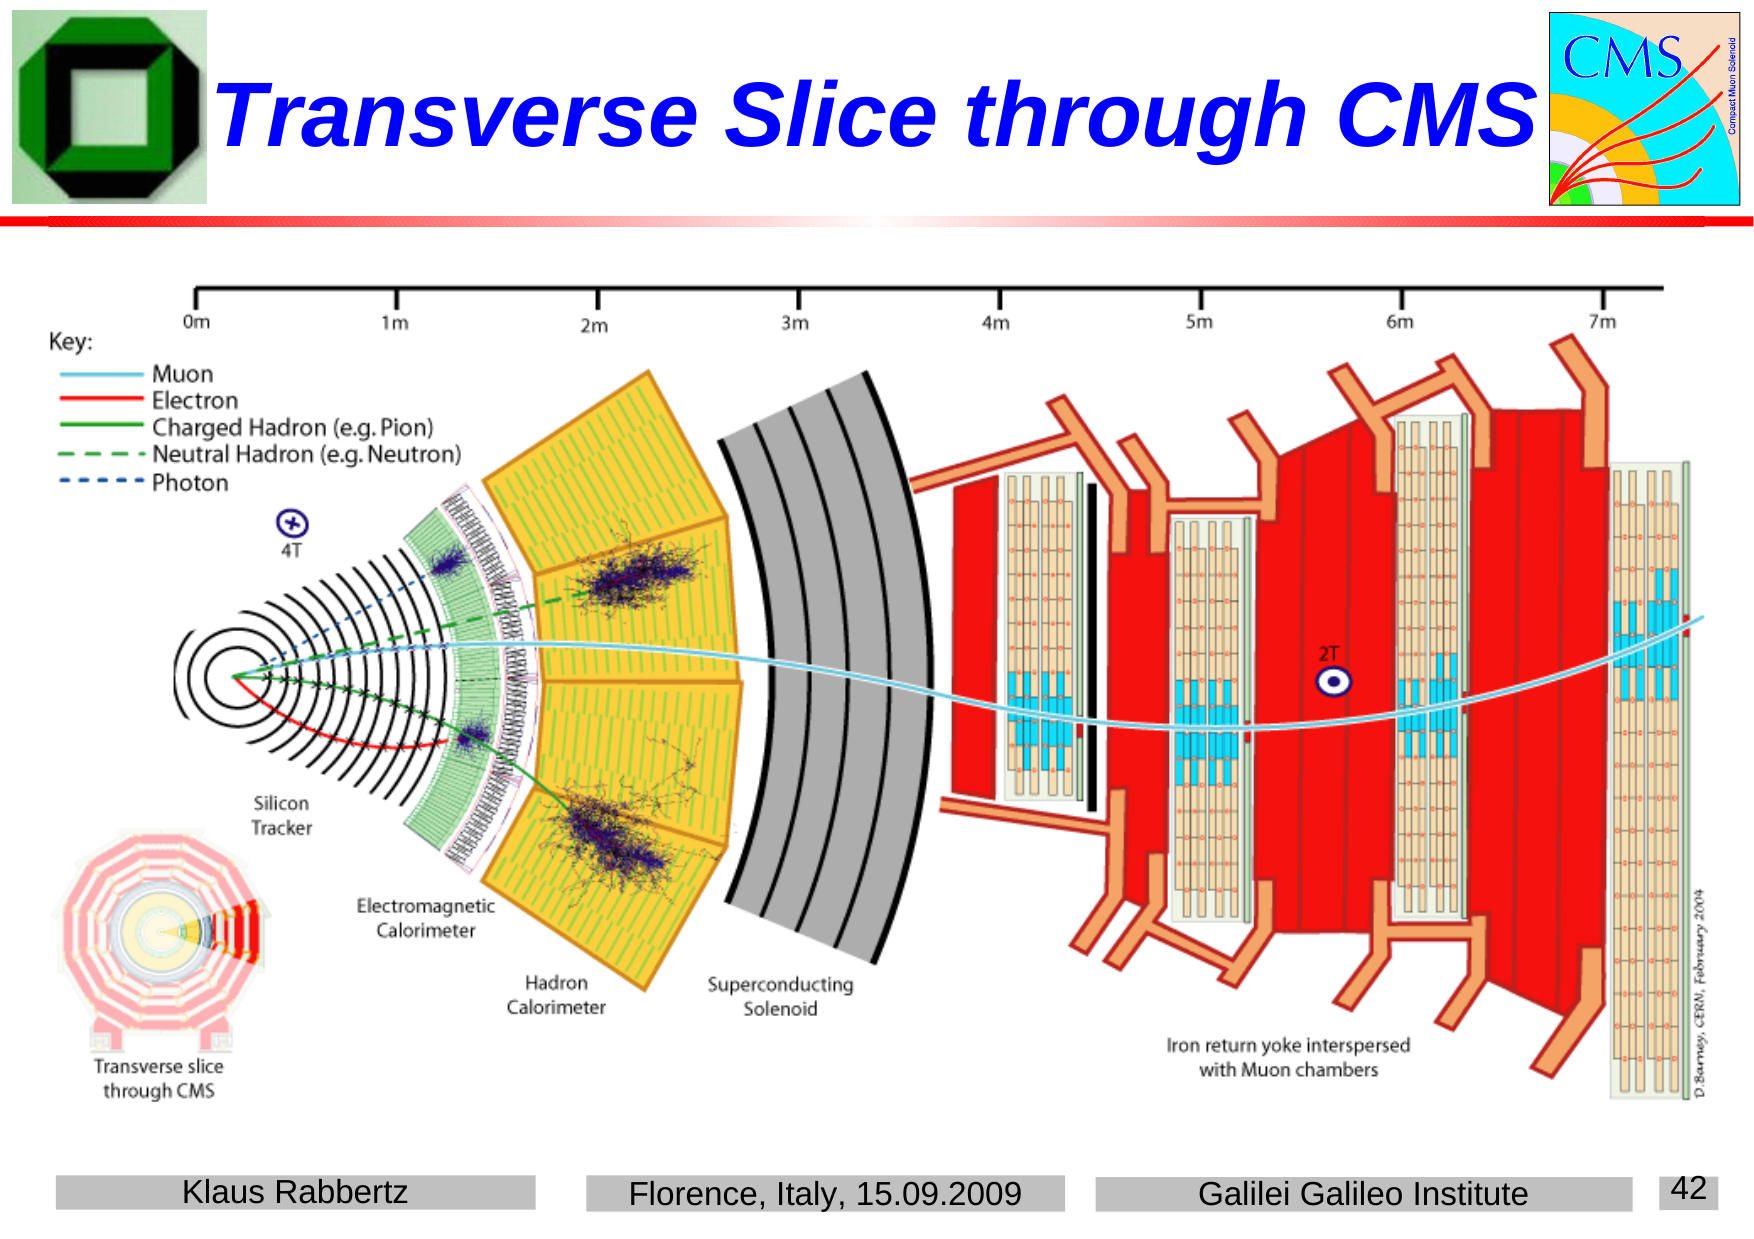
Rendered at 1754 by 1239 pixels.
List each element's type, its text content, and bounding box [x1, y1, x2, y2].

picture [12, 10, 207, 204]
picture [34, 263, 1708, 1124]
title Transverse Slice through CMS [207, 27, 1544, 202]
picture [1548, 11, 1741, 206]
